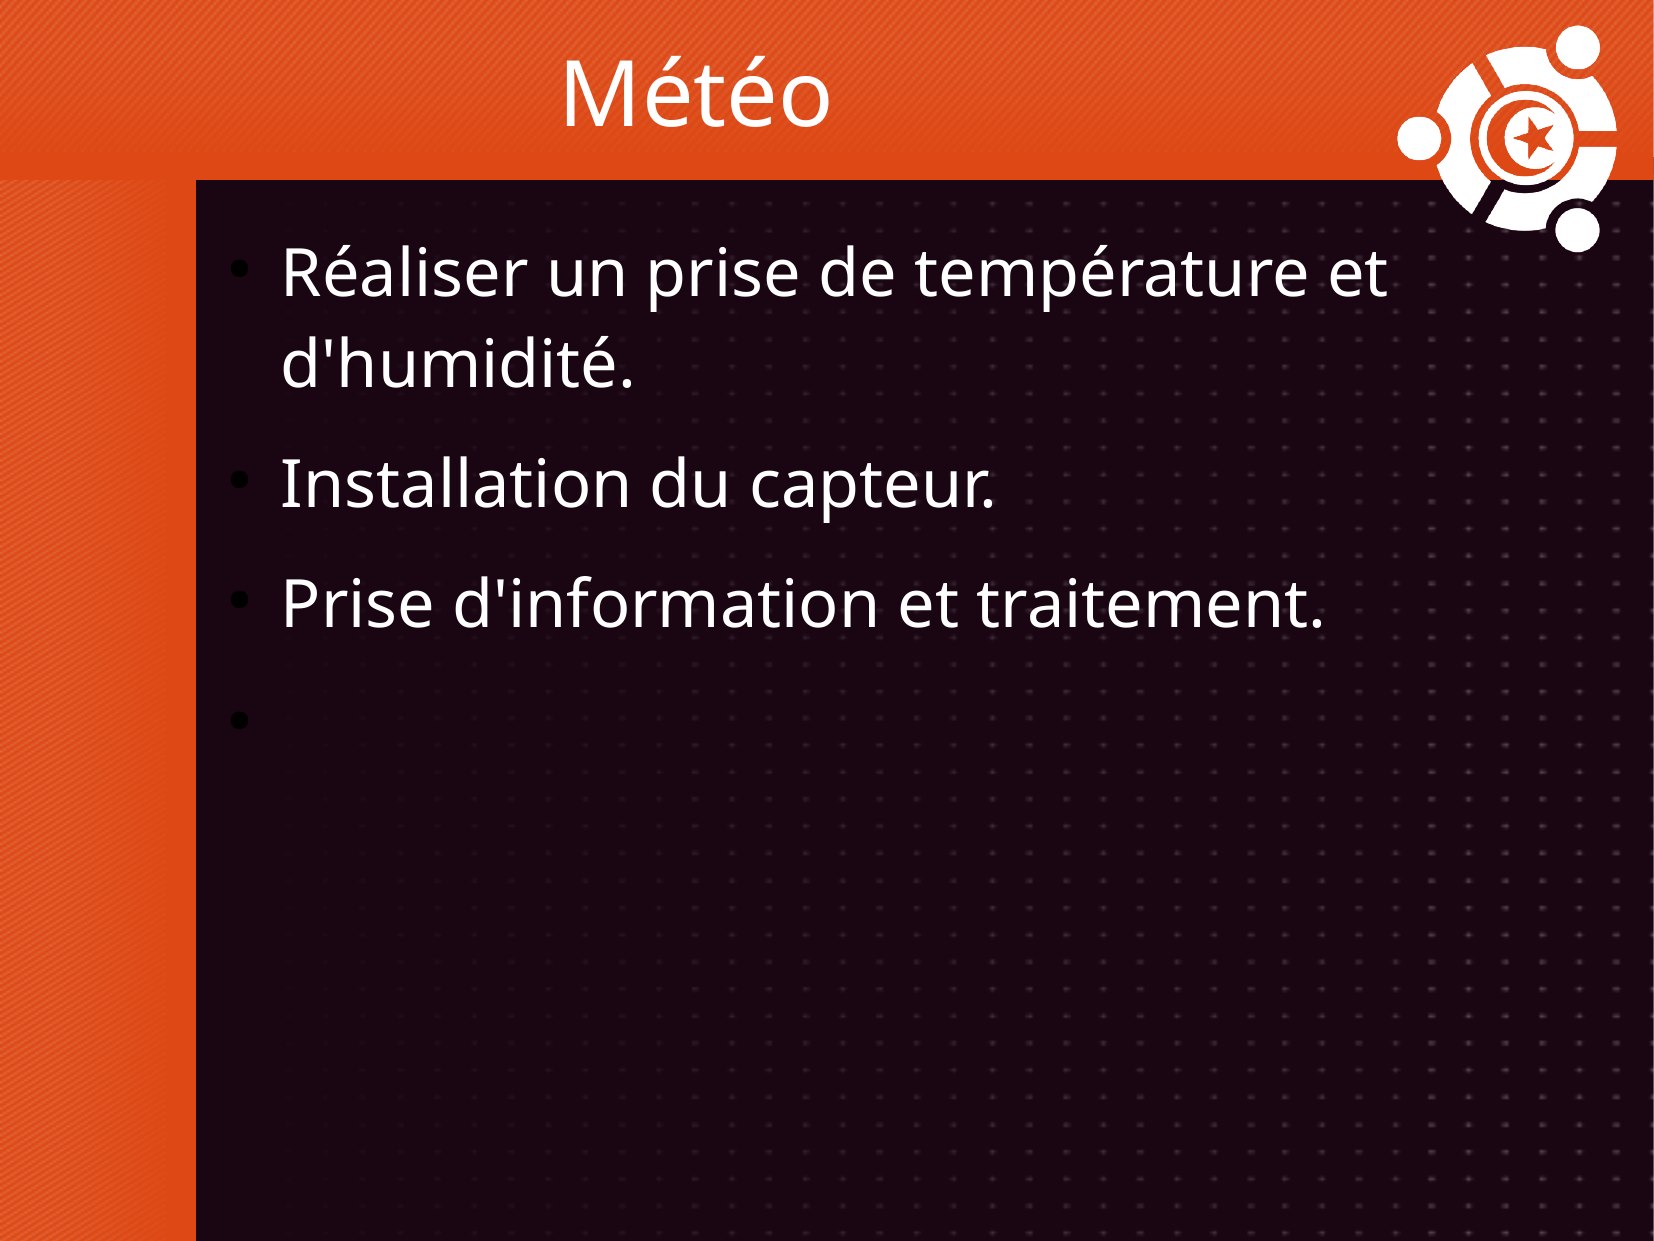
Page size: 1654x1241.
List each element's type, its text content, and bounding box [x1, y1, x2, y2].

picture [0, 0, 1654, 1241]
title Météo [0, 2, 1394, 181]
list Réaliser un prise de température et d'humidité. Installation du capteur. Prise d'information et traitement. [210, 225, 1639, 945]
